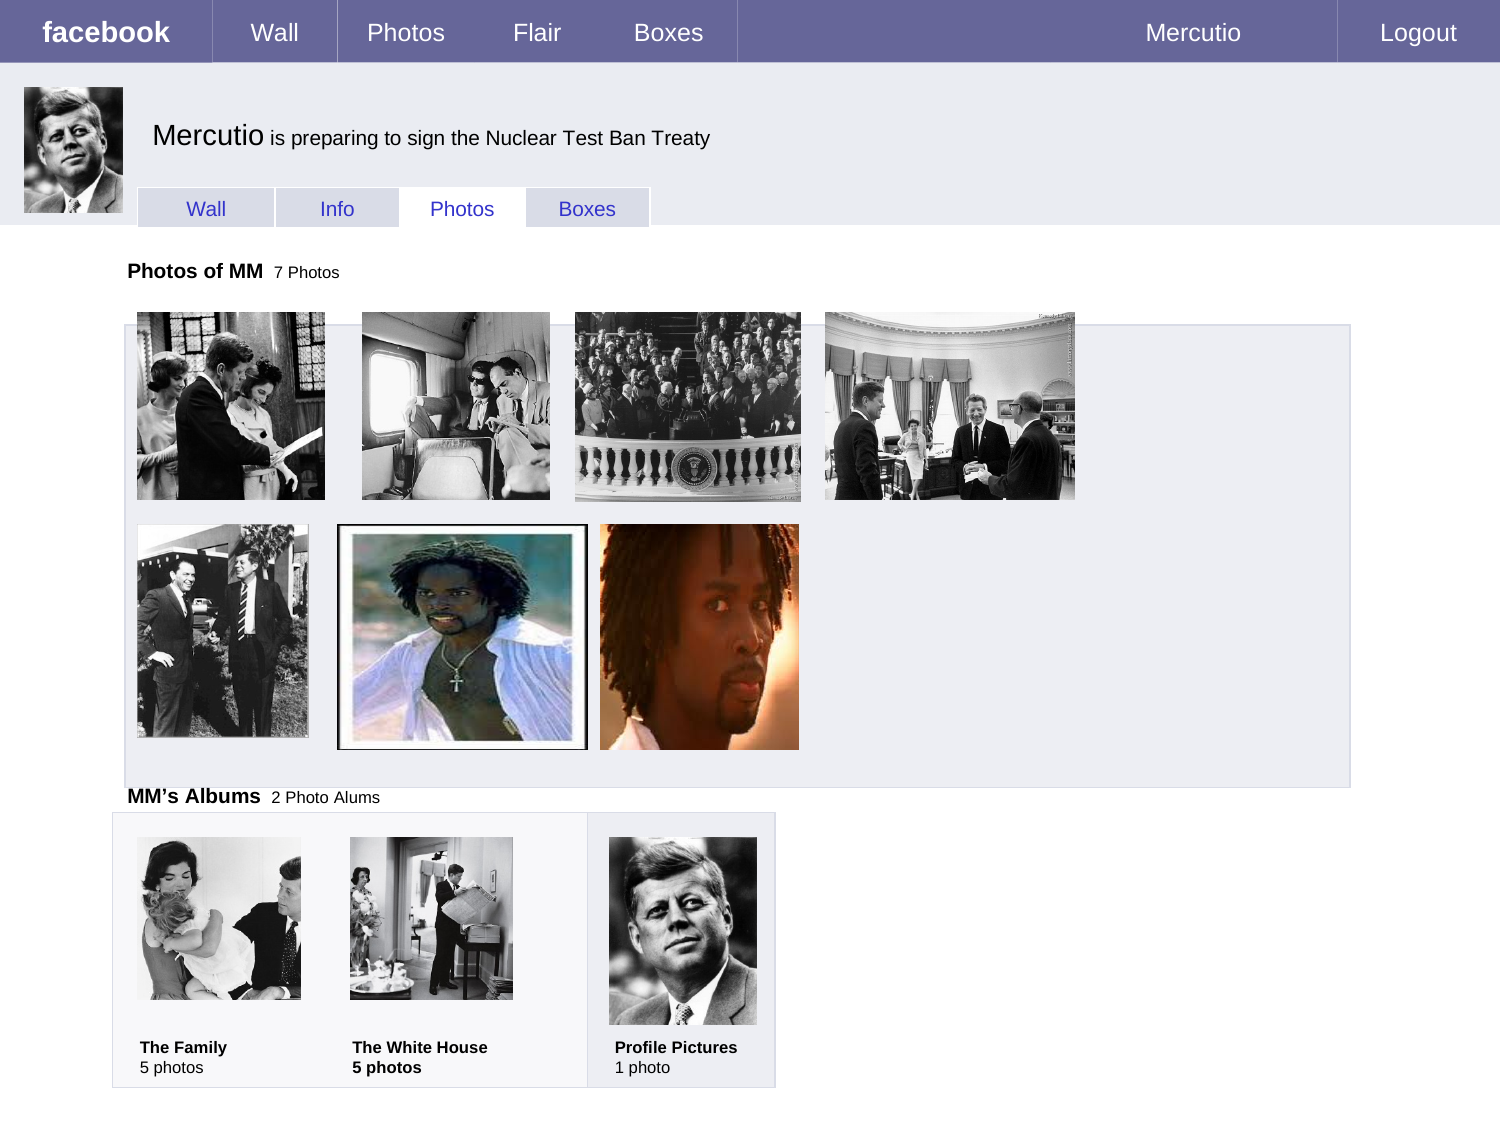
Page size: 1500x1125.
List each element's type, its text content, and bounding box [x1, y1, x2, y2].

picture [609, 837, 757, 1026]
text_box Flair [474, 0, 600, 63]
text_box The Family 5 photos [125, 1037, 263, 1084]
picture [825, 312, 1075, 500]
text_box [124, 324, 1350, 788]
text_box Photos [399, 188, 524, 228]
text_box Photos [337, 0, 474, 63]
text_box Boxes [524, 188, 651, 228]
text_box Mercutio [1050, 0, 1337, 63]
text_box Photos of MM 7 Photos [112, 249, 426, 291]
text_box Logout [1337, 0, 1500, 63]
text_box [0, 0, 1500, 225]
text_box [112, 812, 775, 1088]
picture [575, 312, 801, 502]
text_box Wall [212, 0, 337, 63]
picture [137, 837, 301, 1000]
picture [24, 87, 123, 213]
text_box Boxes [600, 0, 737, 63]
picture [137, 312, 325, 500]
text_box Info [275, 188, 399, 228]
picture [600, 524, 799, 751]
text_box Wall [137, 188, 275, 228]
picture [350, 837, 513, 1000]
text_box Profile Pictures 1 photo [599, 1037, 775, 1084]
picture [137, 524, 309, 738]
picture [362, 312, 550, 500]
text_box MM’s Albums 2 Photo Alums [112, 774, 426, 816]
text_box The White House 5 photos [337, 1037, 551, 1084]
picture [337, 524, 588, 751]
title facebook [0, 0, 212, 63]
text_box Mercutio is preparing to sign the Nuclear Test Ban Treaty [137, 112, 1188, 188]
